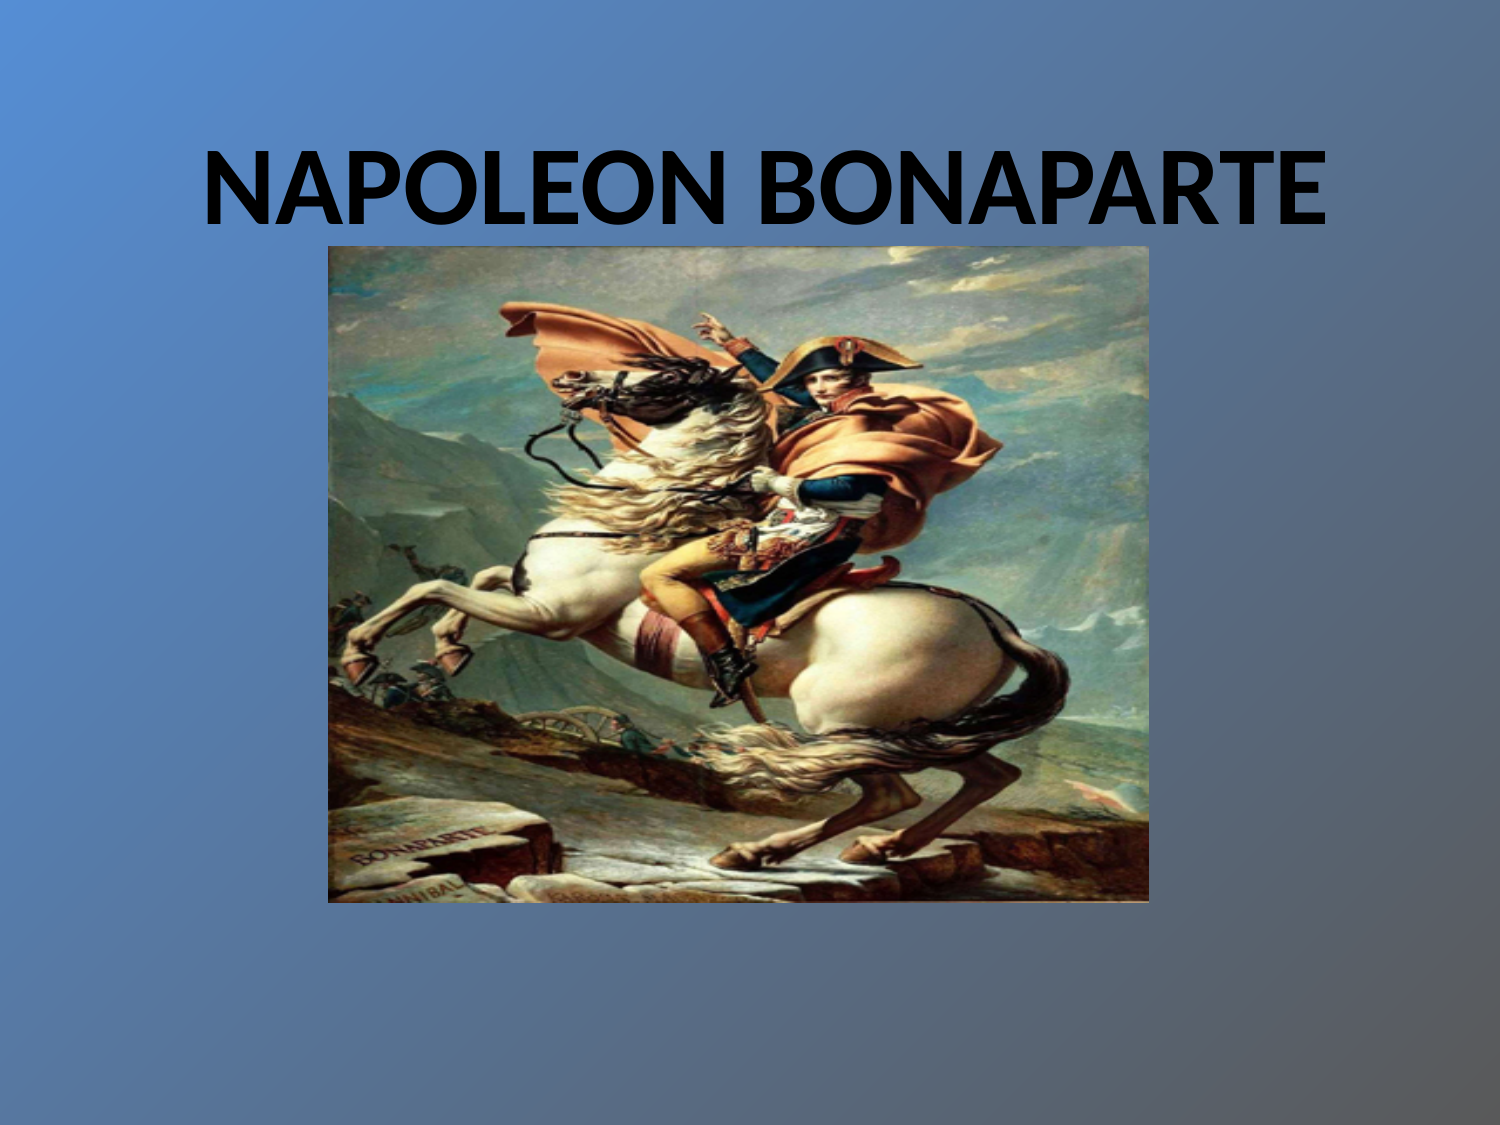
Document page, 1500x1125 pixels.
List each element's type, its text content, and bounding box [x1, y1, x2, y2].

picture [328, 246, 1149, 903]
title NAPOLEON BONAPARTE [128, 58, 1404, 300]
